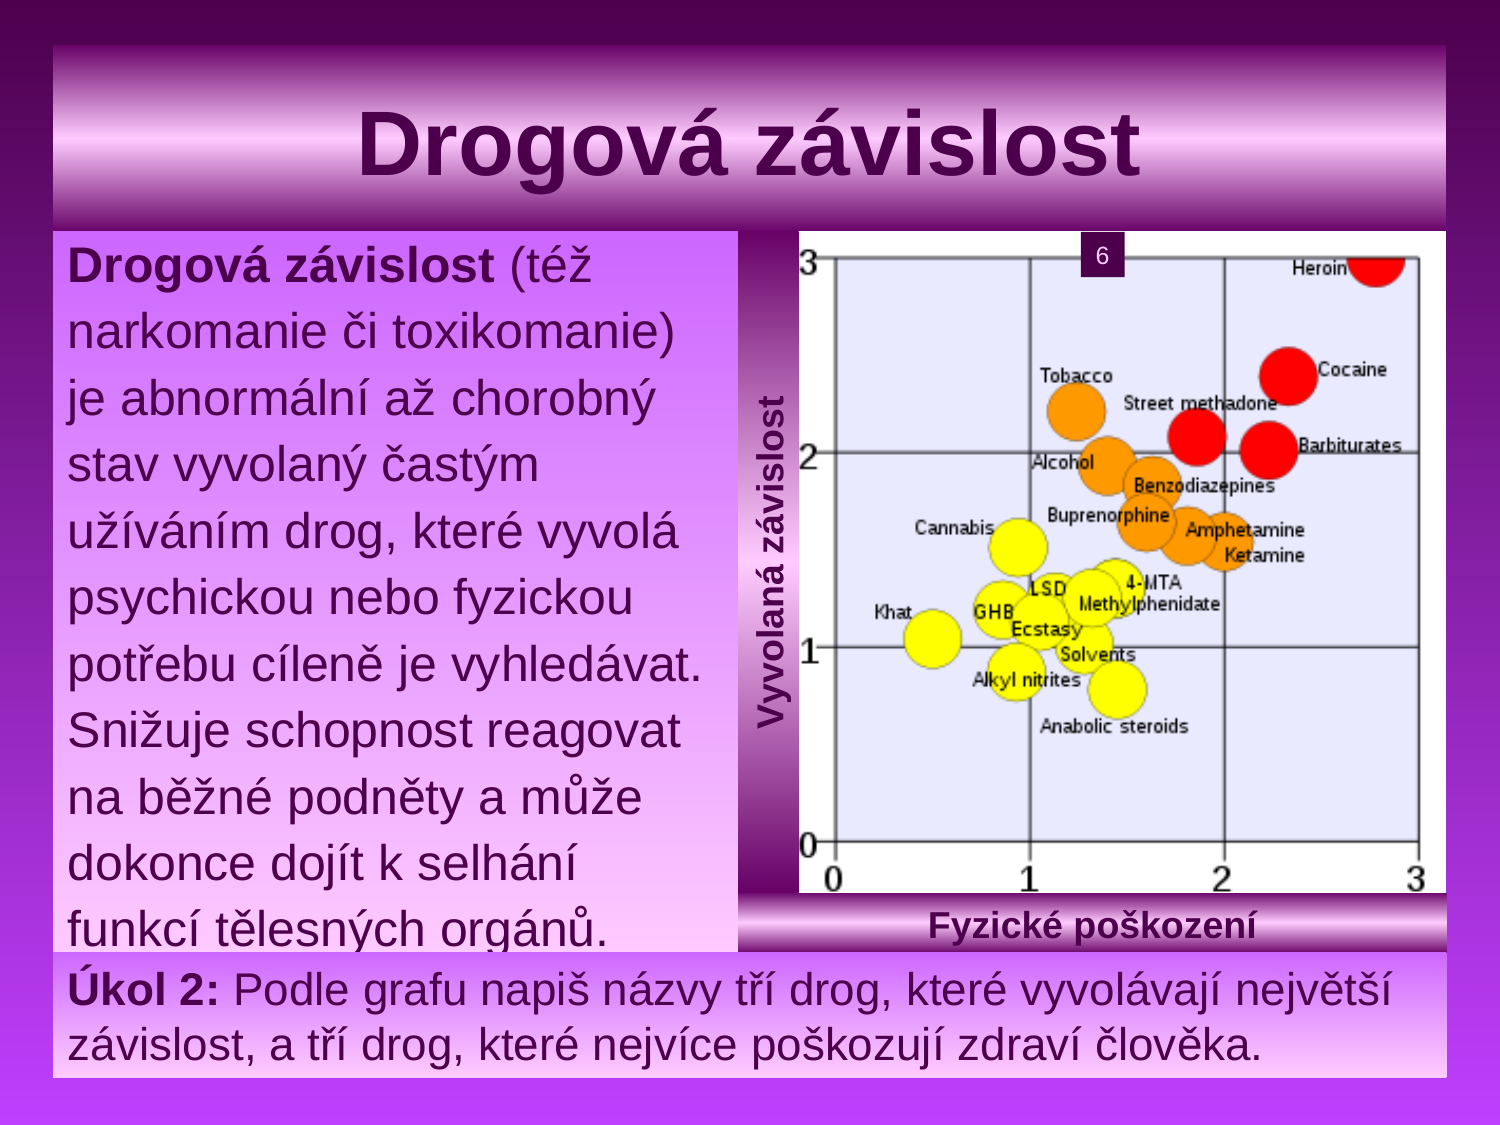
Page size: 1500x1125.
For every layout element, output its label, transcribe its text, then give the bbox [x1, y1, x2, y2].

text_box Fyzické poškození [738, 893, 1447, 952]
title Drogová závislost [53, 45, 1446, 231]
text_box 6 [1080, 231, 1125, 278]
text_box Vyvolaná závislost [738, 231, 799, 893]
list Drogová závislost (též narkomanie či toxikomanie) je abnormální až chorobný stav vyvolaný častým užíváním drog, které vyvolá psychickou nebo fyzickou potřebu cíleně je vyhledávat. Snižuje schopnost reagovat na běžné podněty a může dokonce dojít k selhání funkcí tělesných orgánů. [53, 231, 738, 952]
picture [799, 231, 1446, 893]
text_box Úkol 2: Podle grafu napiš názvy tří drog, které vyvolávají největší závislost, a tří drog, které nejvíce poškozují zdraví člověka. [53, 952, 1447, 1078]
